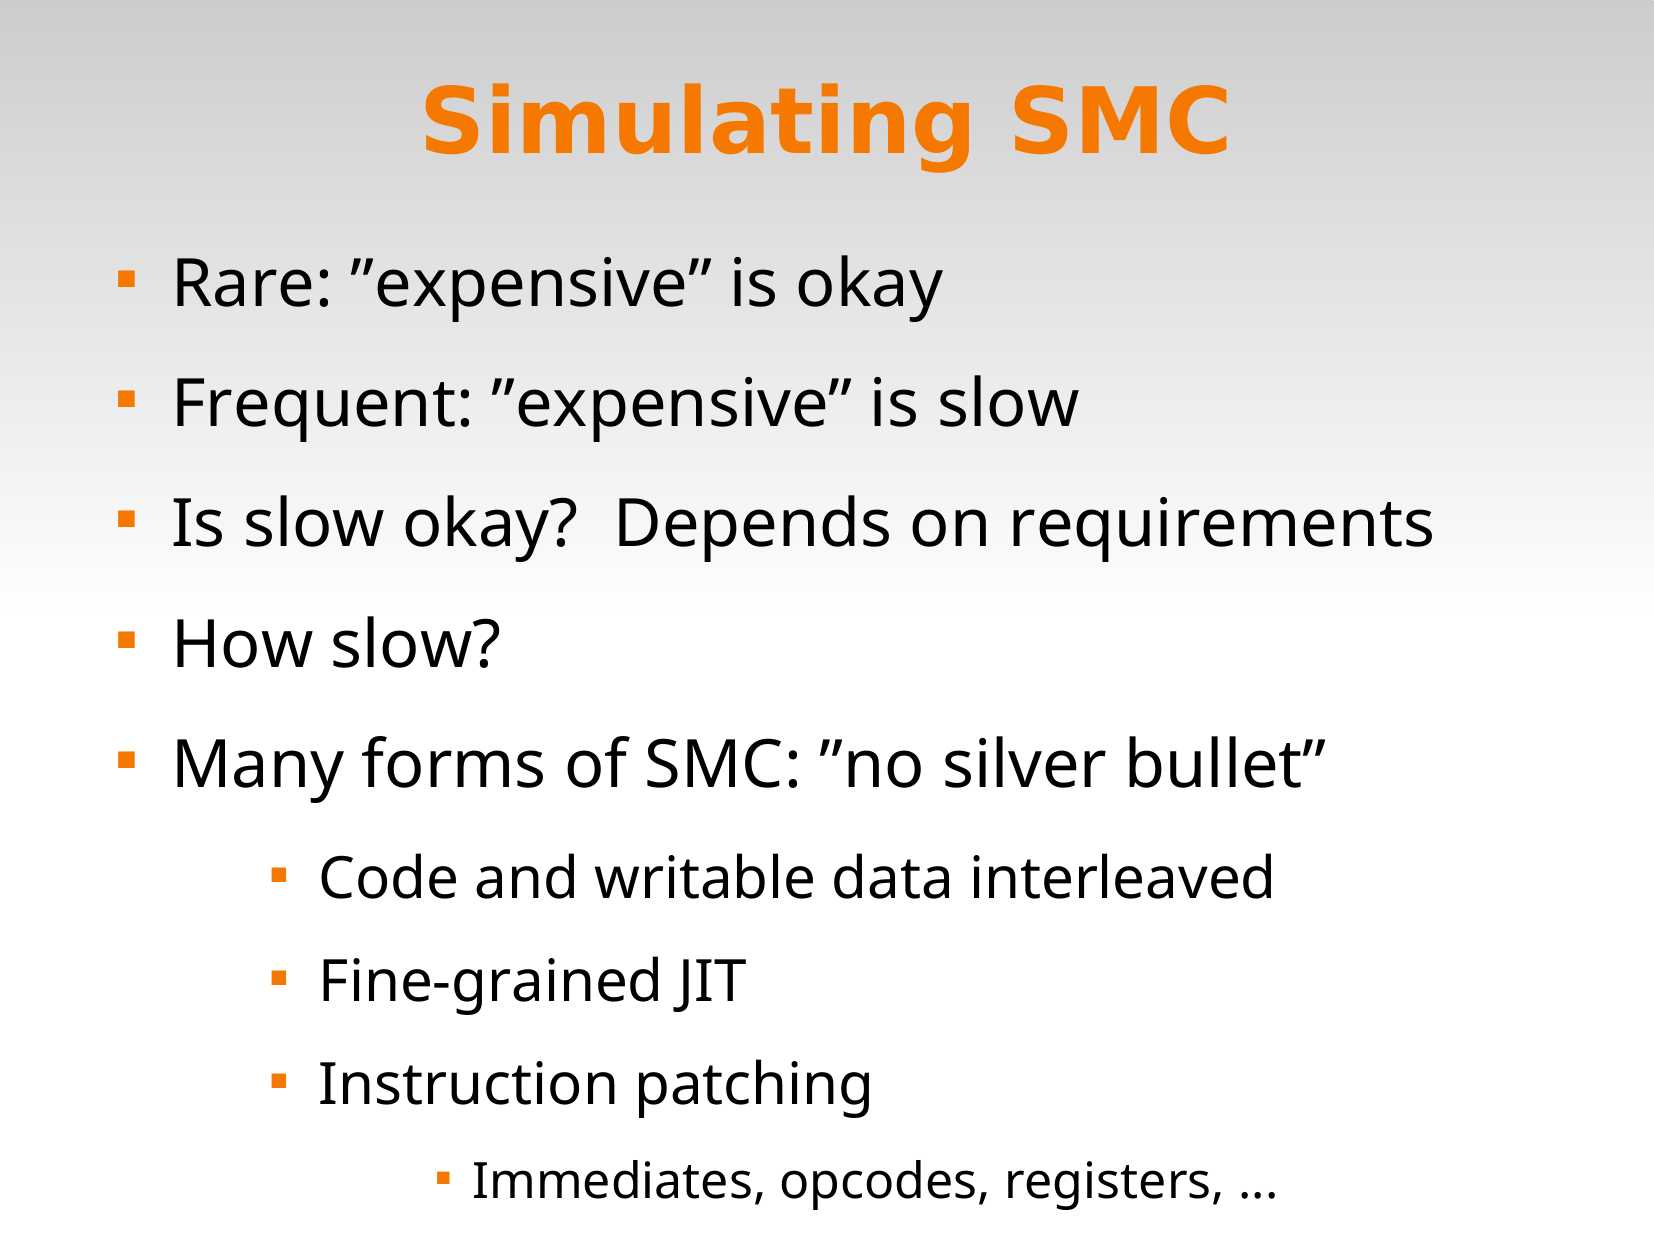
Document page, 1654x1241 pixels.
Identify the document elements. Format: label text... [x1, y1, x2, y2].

title Simulating SMC [82, 56, 1571, 188]
list Rare: ”expensive” is okay Frequent: ”expensive” is slow Is slow okay? Depends on requirements How slow? Many forms of SMC: ”no silver bullet” Code and writable data interleaved Fine-grained JIT Instruction patching Immediates, opcodes, registers, ... [82, 234, 1571, 1126]
